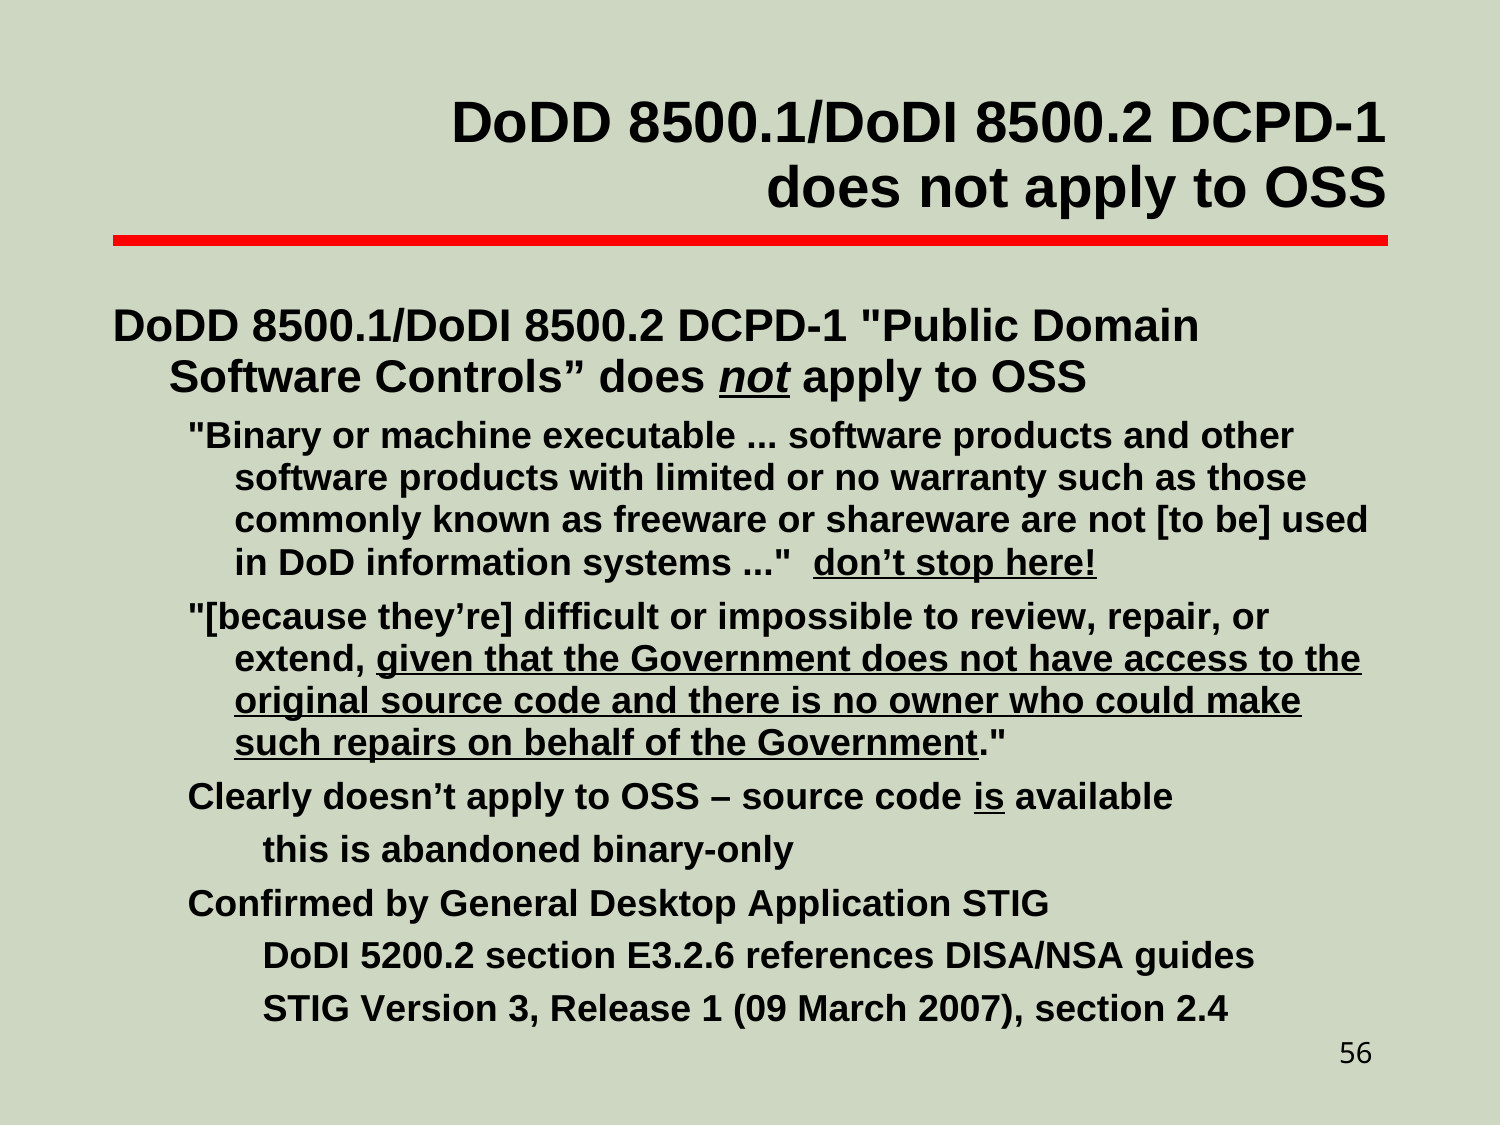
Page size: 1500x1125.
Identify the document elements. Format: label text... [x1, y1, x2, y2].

list DoDD 8500.1/DoDI 8500.2 DCPD-1 "Public Domain Software Controls” does not apply to OSS "Binary or machine executable ... software products and other software products with limited or no warranty such as those commonly known as freeware or shareware are not [to be] used in DoD information systems ..." don’t stop here! "[because they’re] difficult or impossible to review, repair, or extend, given that the Government does not have access to the original source code and there is no owner who could make such repairs on behalf of the Government." Clearly doesn’t apply to OSS – source code is available this is abandoned binary-only Confirmed by General Desktop Application STIG DoDI 5200.2 section E3.2.6 references DISA/NSA guides STIG Version 3, Release 1 (09 March 2007), section 2.4 [112, 299, 1388, 1084]
title DoDD 8500.1/DoDI 8500.2 DCPD-1 does not apply to OSS [337, 89, 1388, 220]
